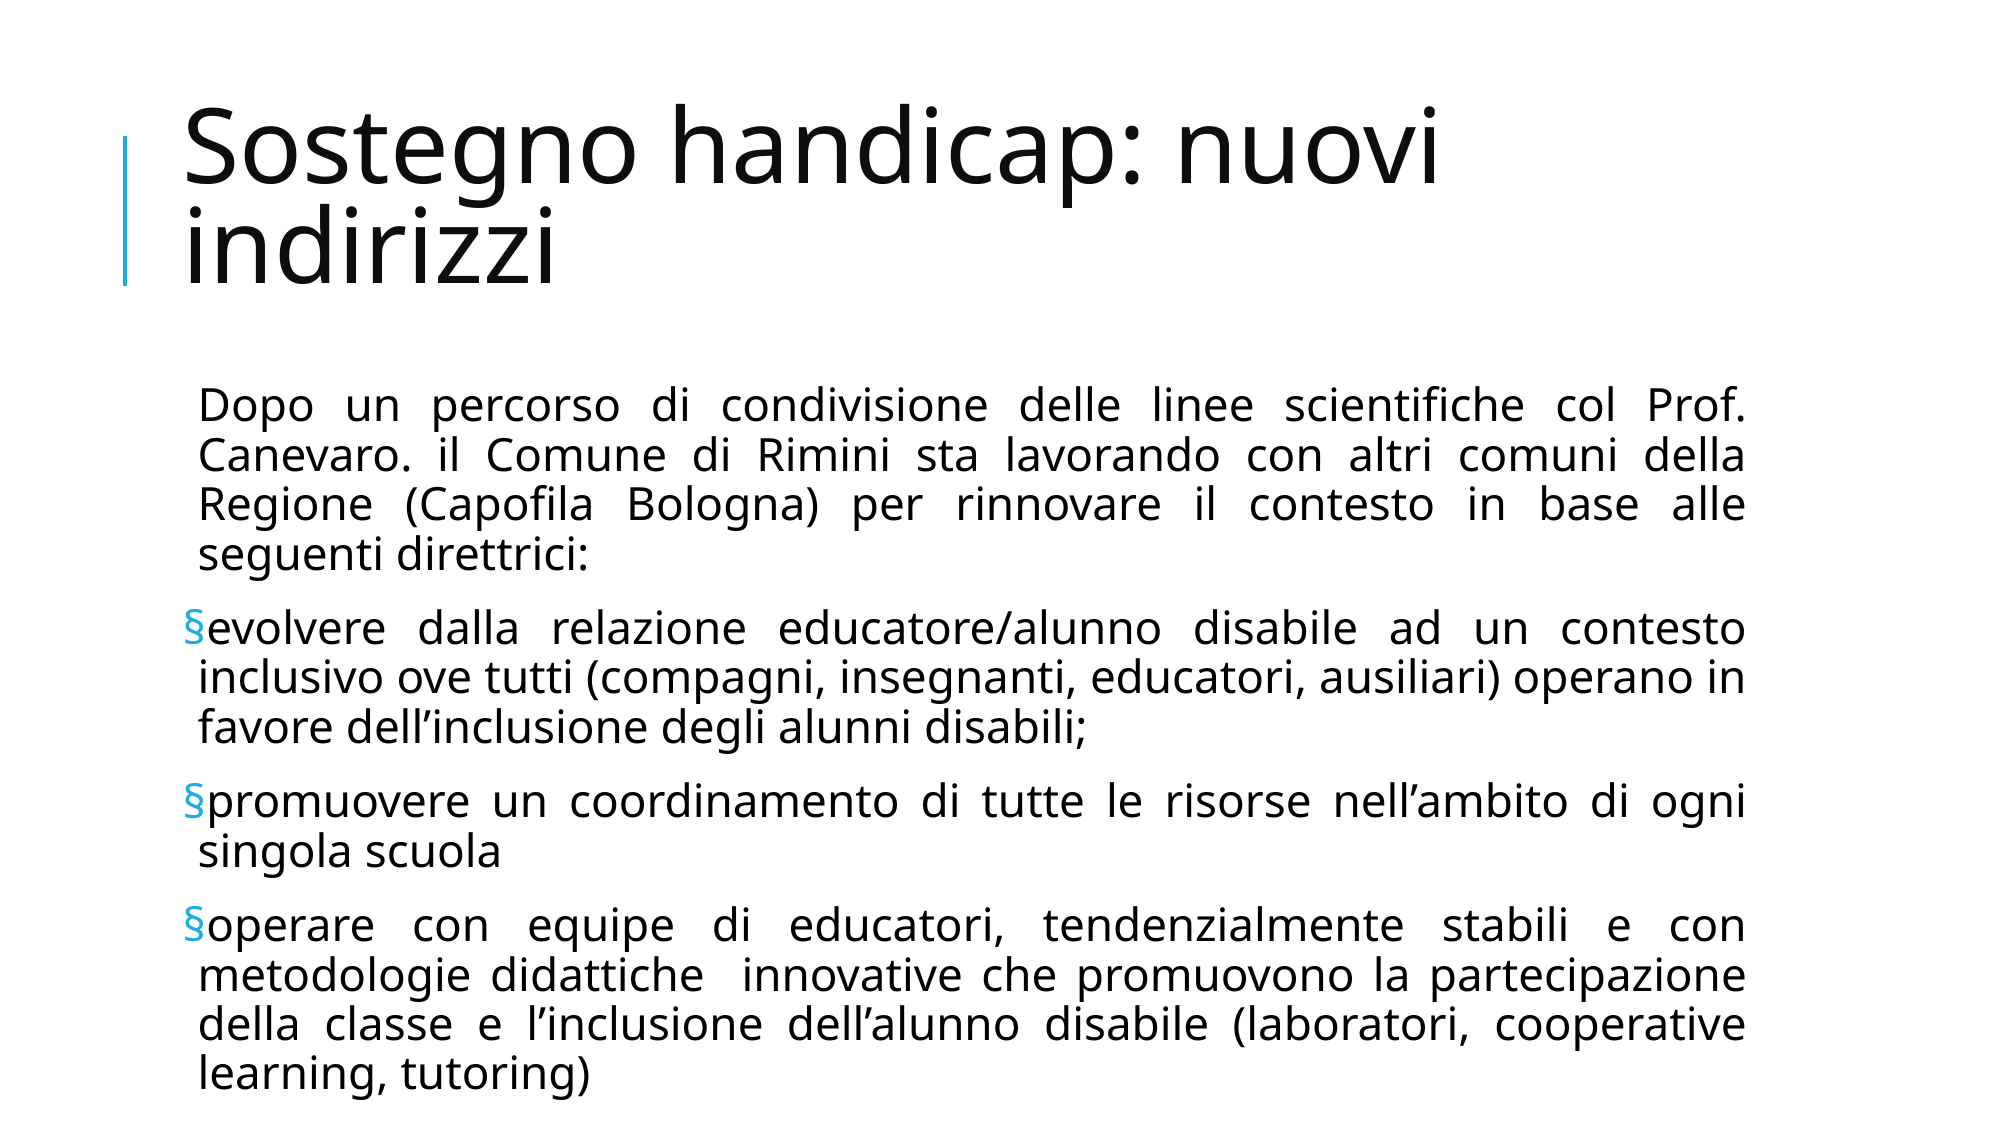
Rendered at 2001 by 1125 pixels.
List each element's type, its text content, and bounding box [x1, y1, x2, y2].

title Sostegno handicap: nuovi indirizzi [168, 96, 1763, 342]
list Dopo un percorso di condivisione delle linee scientifiche col Prof. Canevaro. il Comune di Rimini sta lavorando con altri comuni della Regione (Capofila Bologna) per rinnovare il contesto in base alle seguenti direttrici: evolvere dalla relazione educatore/alunno disabile ad un contesto inclusivo ove tutti (compagni, insegnanti, educatori, ausiliari) operano in favore dell’inclusione degli alunni disabili; promuovere un coordinamento di tutte le risorse nell’ambito di ogni singola scuola operare con equipe di educatori, tendenzialmente stabili e con metodologie didattiche innovative che promuovono la partecipazione della classe e l’inclusione dell’alunno disabile (laboratori, cooperative learning, tutoring) modificare i criteri di assegnazione delle ore da una logica 1:1, basata esclusivamente sulla patologia, ad una logica basata sul funzionamento e sul lavoro di contesto (non più 1:1), nei limiti delle risorse disponibili [168, 375, 1763, 1035]
